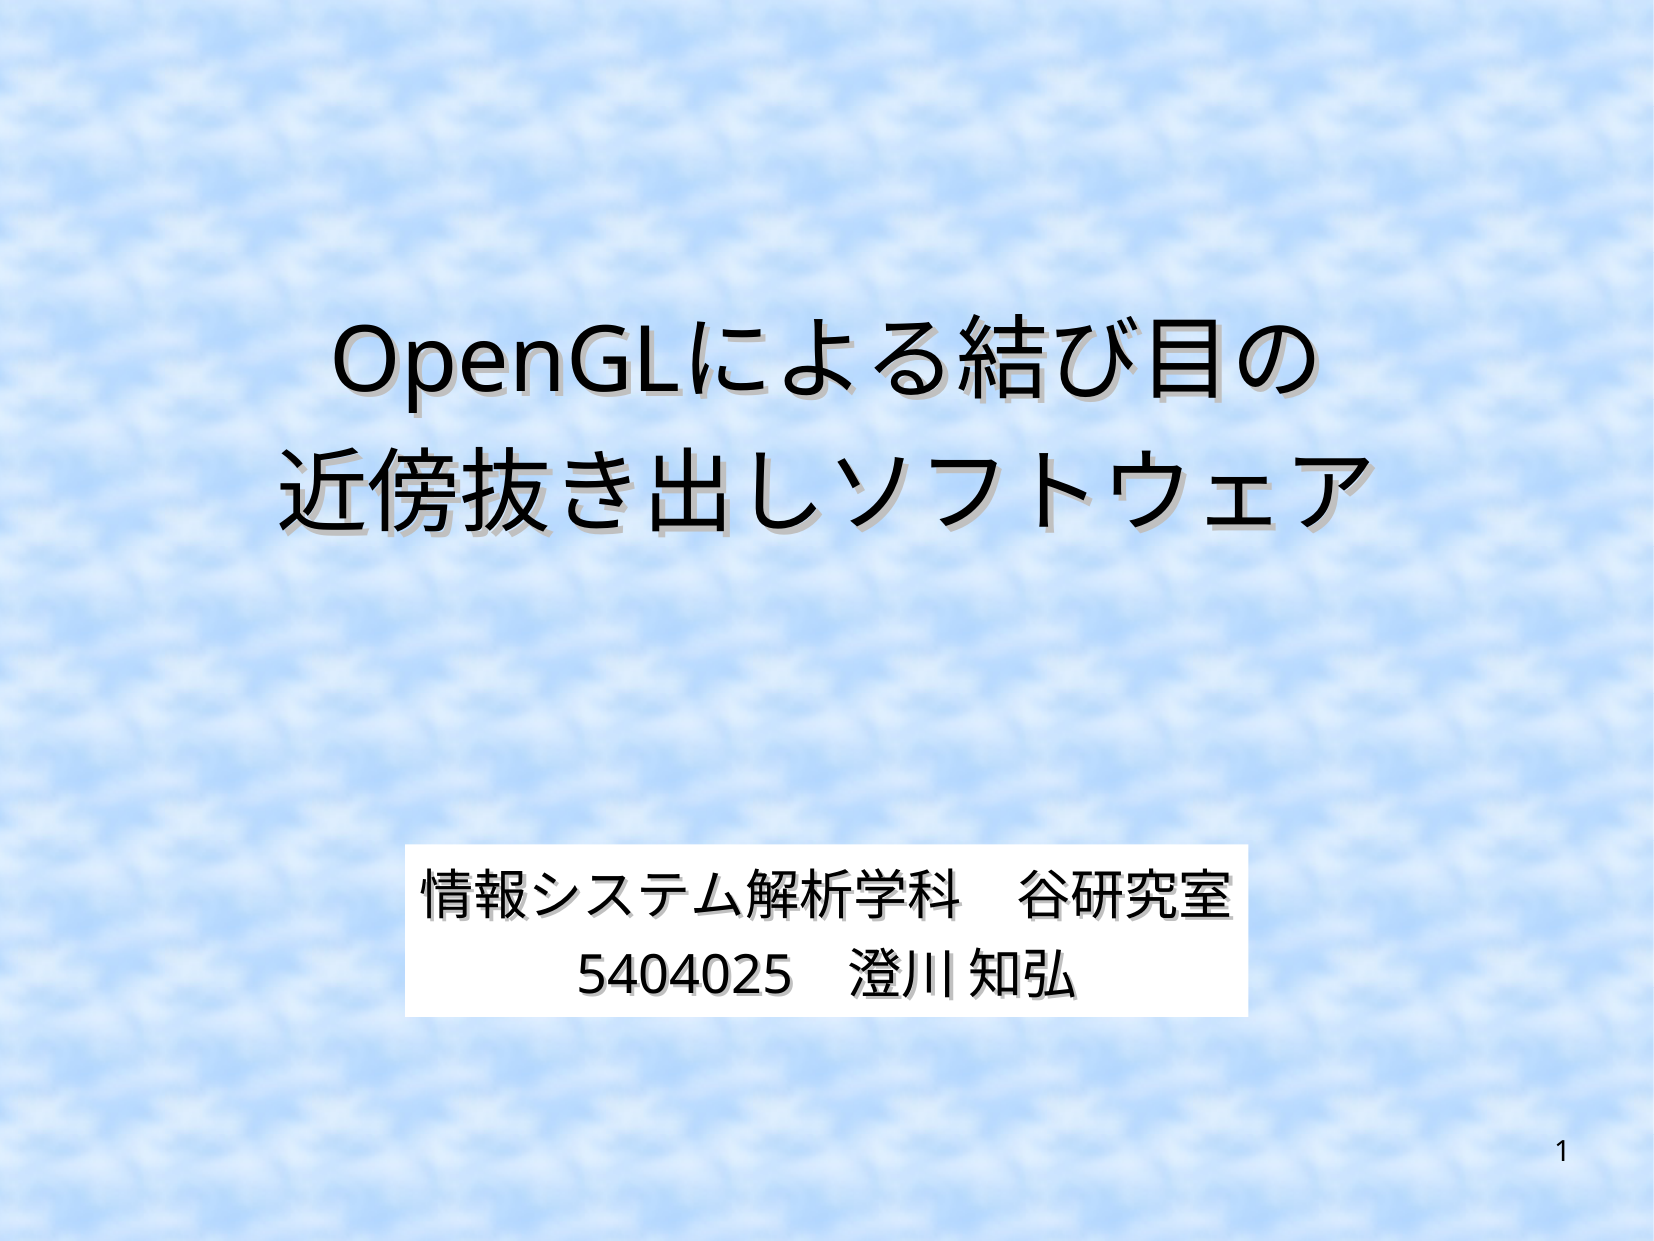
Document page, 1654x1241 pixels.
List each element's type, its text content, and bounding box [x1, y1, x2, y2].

text_box 情報システム解析学科 谷研究室 5404025 澄川 知弘 [405, 844, 1249, 979]
picture [0, 0, 1654, 1241]
text_box OpenGLによる結び目の 近傍抜き出しソフトウェア [261, 277, 1393, 495]
